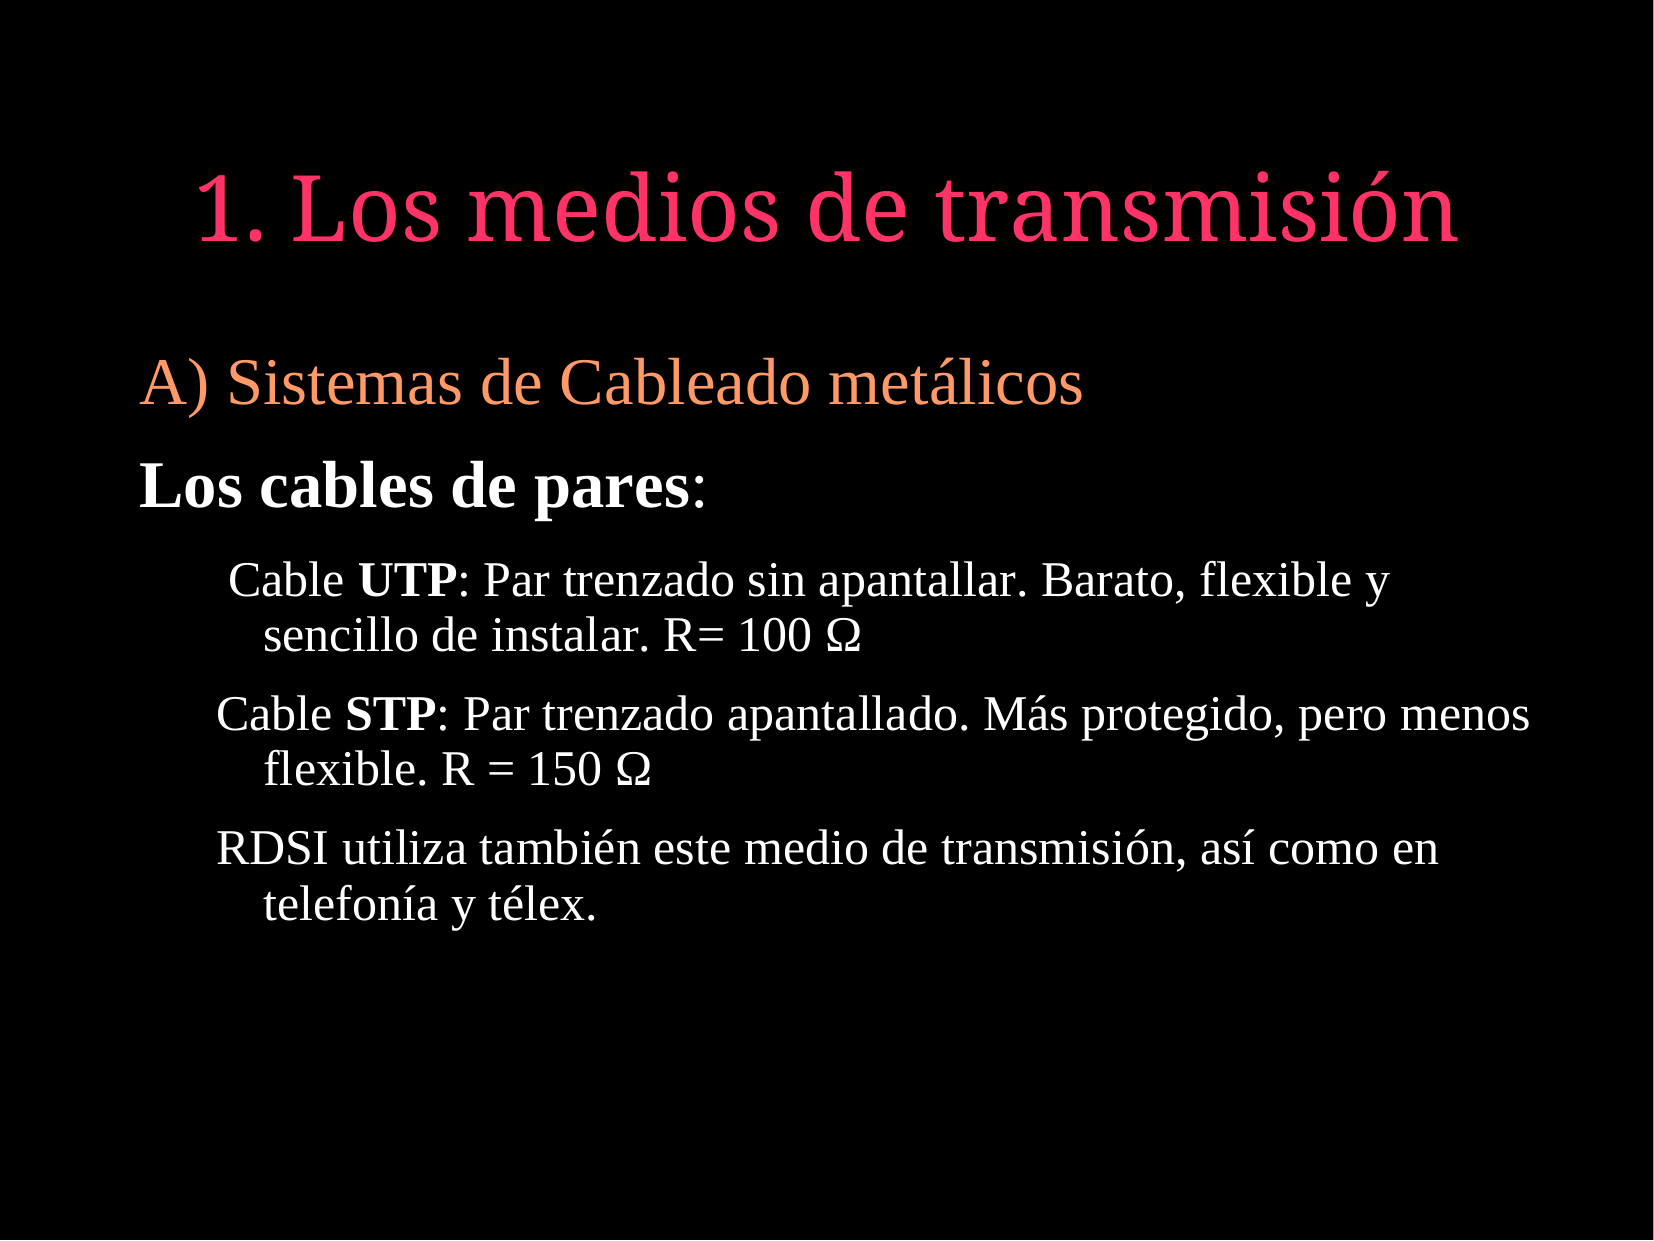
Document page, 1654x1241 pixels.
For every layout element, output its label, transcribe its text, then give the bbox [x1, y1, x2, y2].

list A) Sistemas de Cableado metálicos Los cables de pares: Cable UTP: Par trenzado sin apantallar. Barato, flexible y sencillo de instalar. R= 100 Ω Cable STP: Par trenzado apantallado. Más protegido, pero menos flexible. R = 150 Ω RDSI utiliza también este medio de transmisión, así como en telefonía y télex. [121, 344, 1534, 1127]
title 1. Los medios de transmisión [121, 102, 1534, 311]
